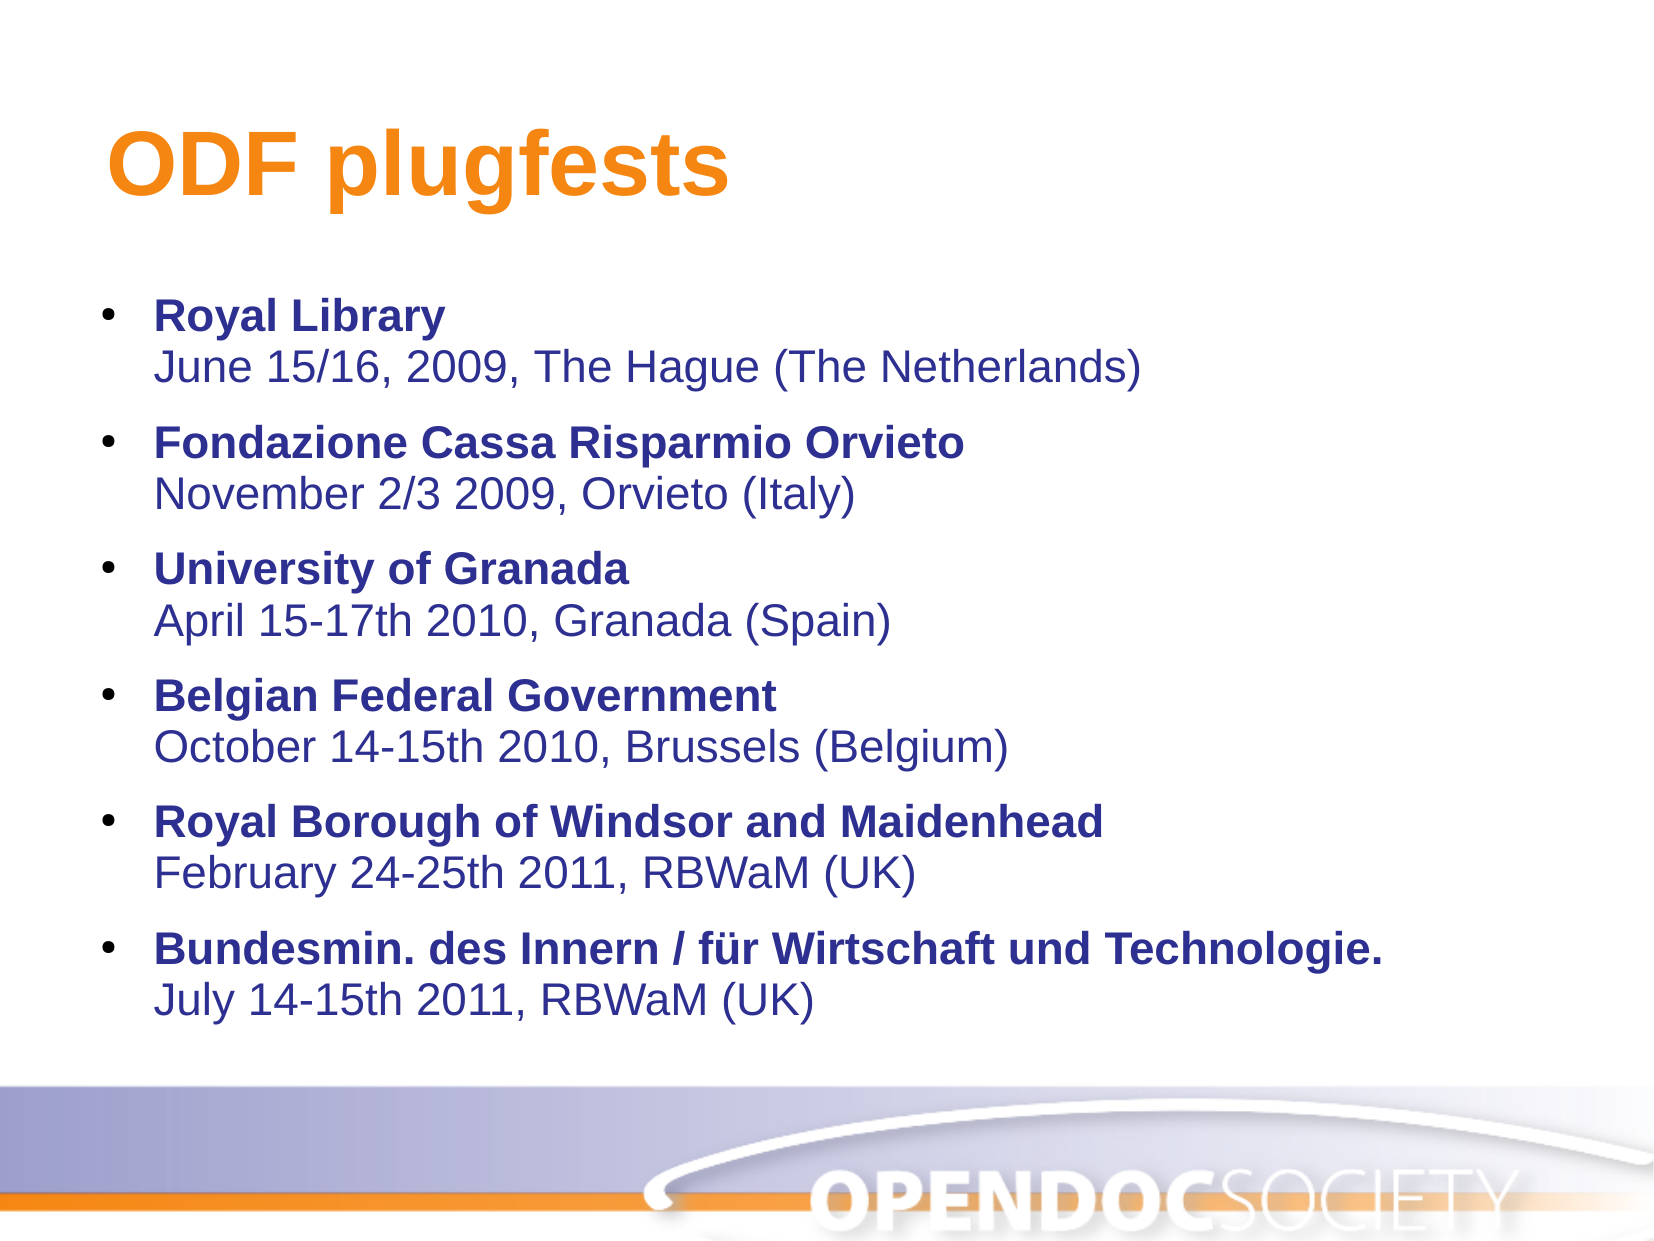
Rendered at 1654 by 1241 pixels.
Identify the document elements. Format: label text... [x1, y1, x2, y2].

list Royal Library June 15/16, 2009, The Hague (The Netherlands) Fondazione Cassa Risparmio Orvieto November 2/3 2009, Orvieto (Italy) University of Granada April 15-17th 2010, Granada (Spain) Belgian Federal Government October 14-15th 2010, Brussels (Belgium) Royal Borough of Windsor and Maidenhead February 24-25th 2011, RBWaM (UK) Bundesmin. des Innern / für Wirtschaft und Technologie. July 14-15th 2011, RBWaM (UK) [82, 290, 1571, 1109]
picture [0, 0, 1654, 1241]
title ODF plugfests [106, 108, 1595, 219]
